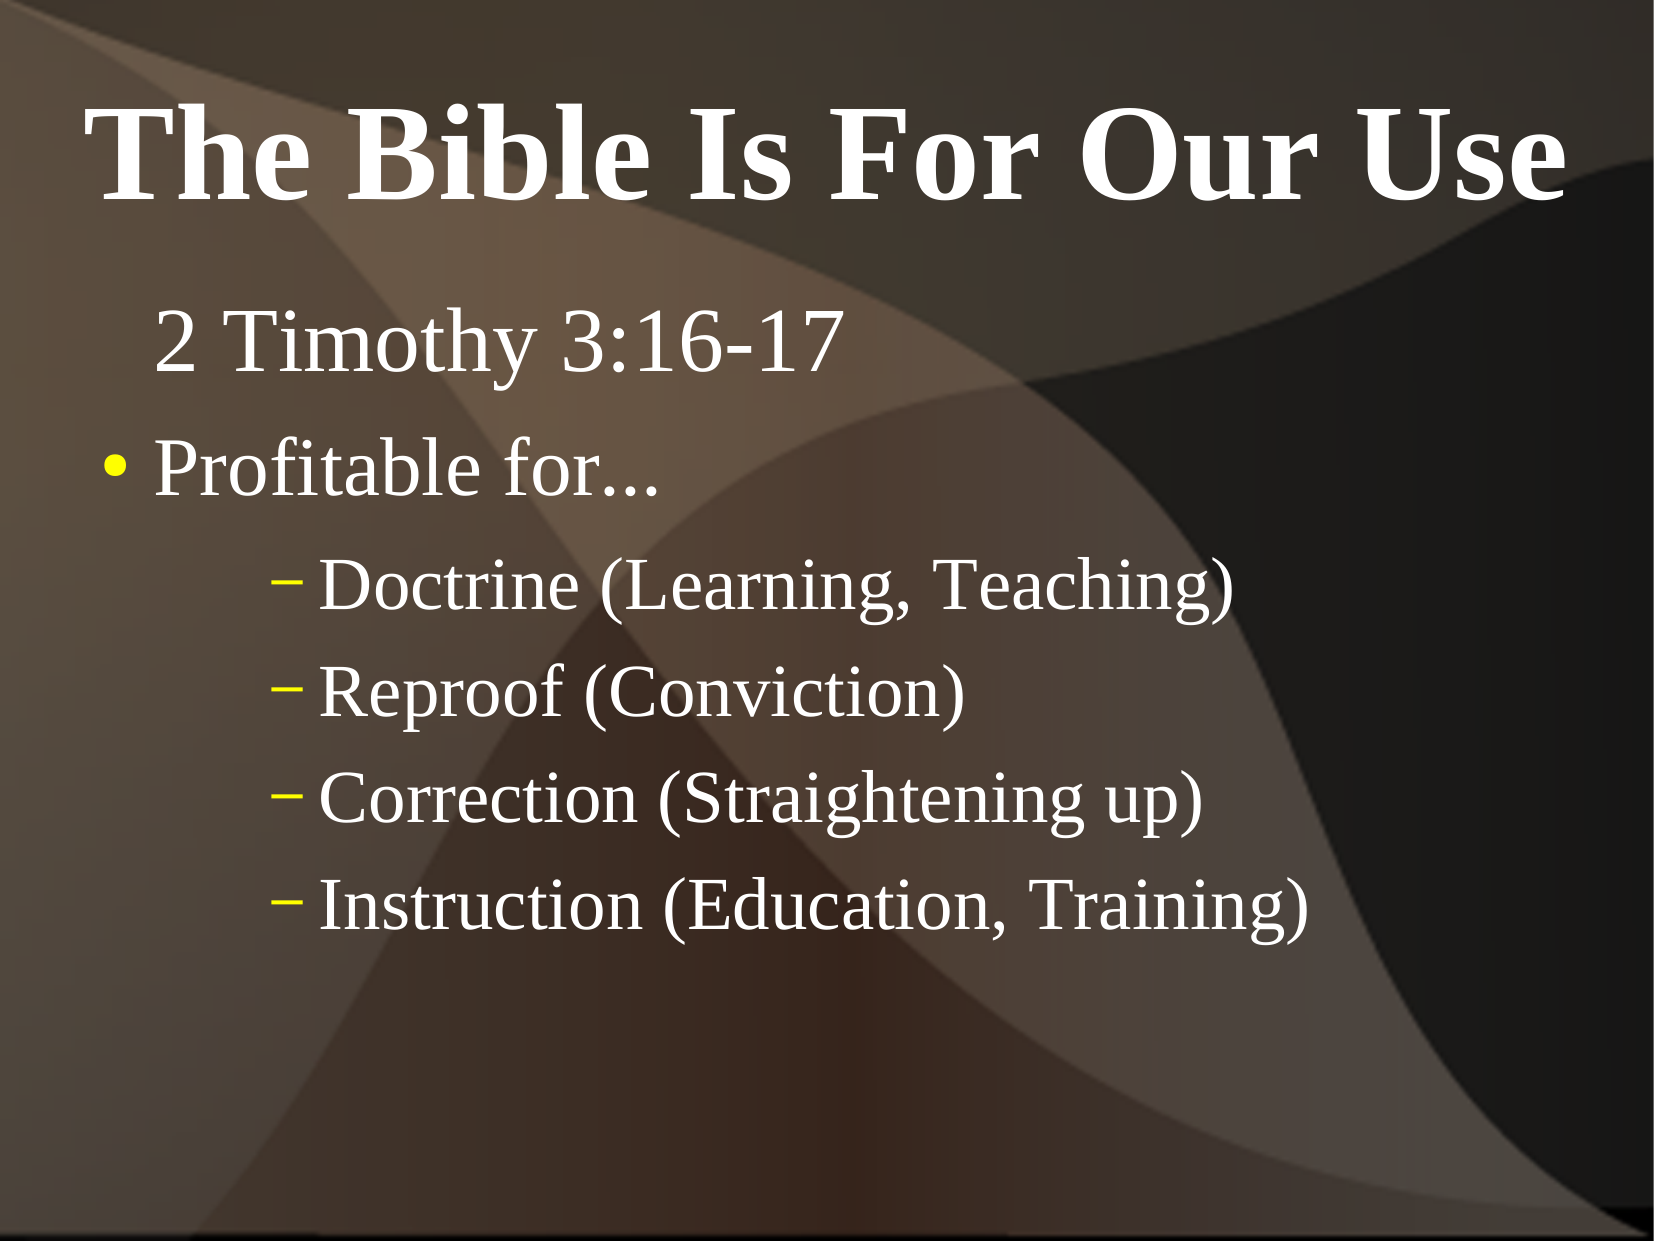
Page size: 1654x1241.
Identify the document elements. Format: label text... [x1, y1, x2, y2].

picture [0, 0, 1654, 1241]
list 2 Timothy 3:16-17 Profitable for... Doctrine (Learning, Teaching) Reproof (Conviction) Correction (Straightening up) Instruction (Education, Training) [82, 290, 1571, 1109]
title The Bible Is For Our Use [82, 49, 1571, 257]
